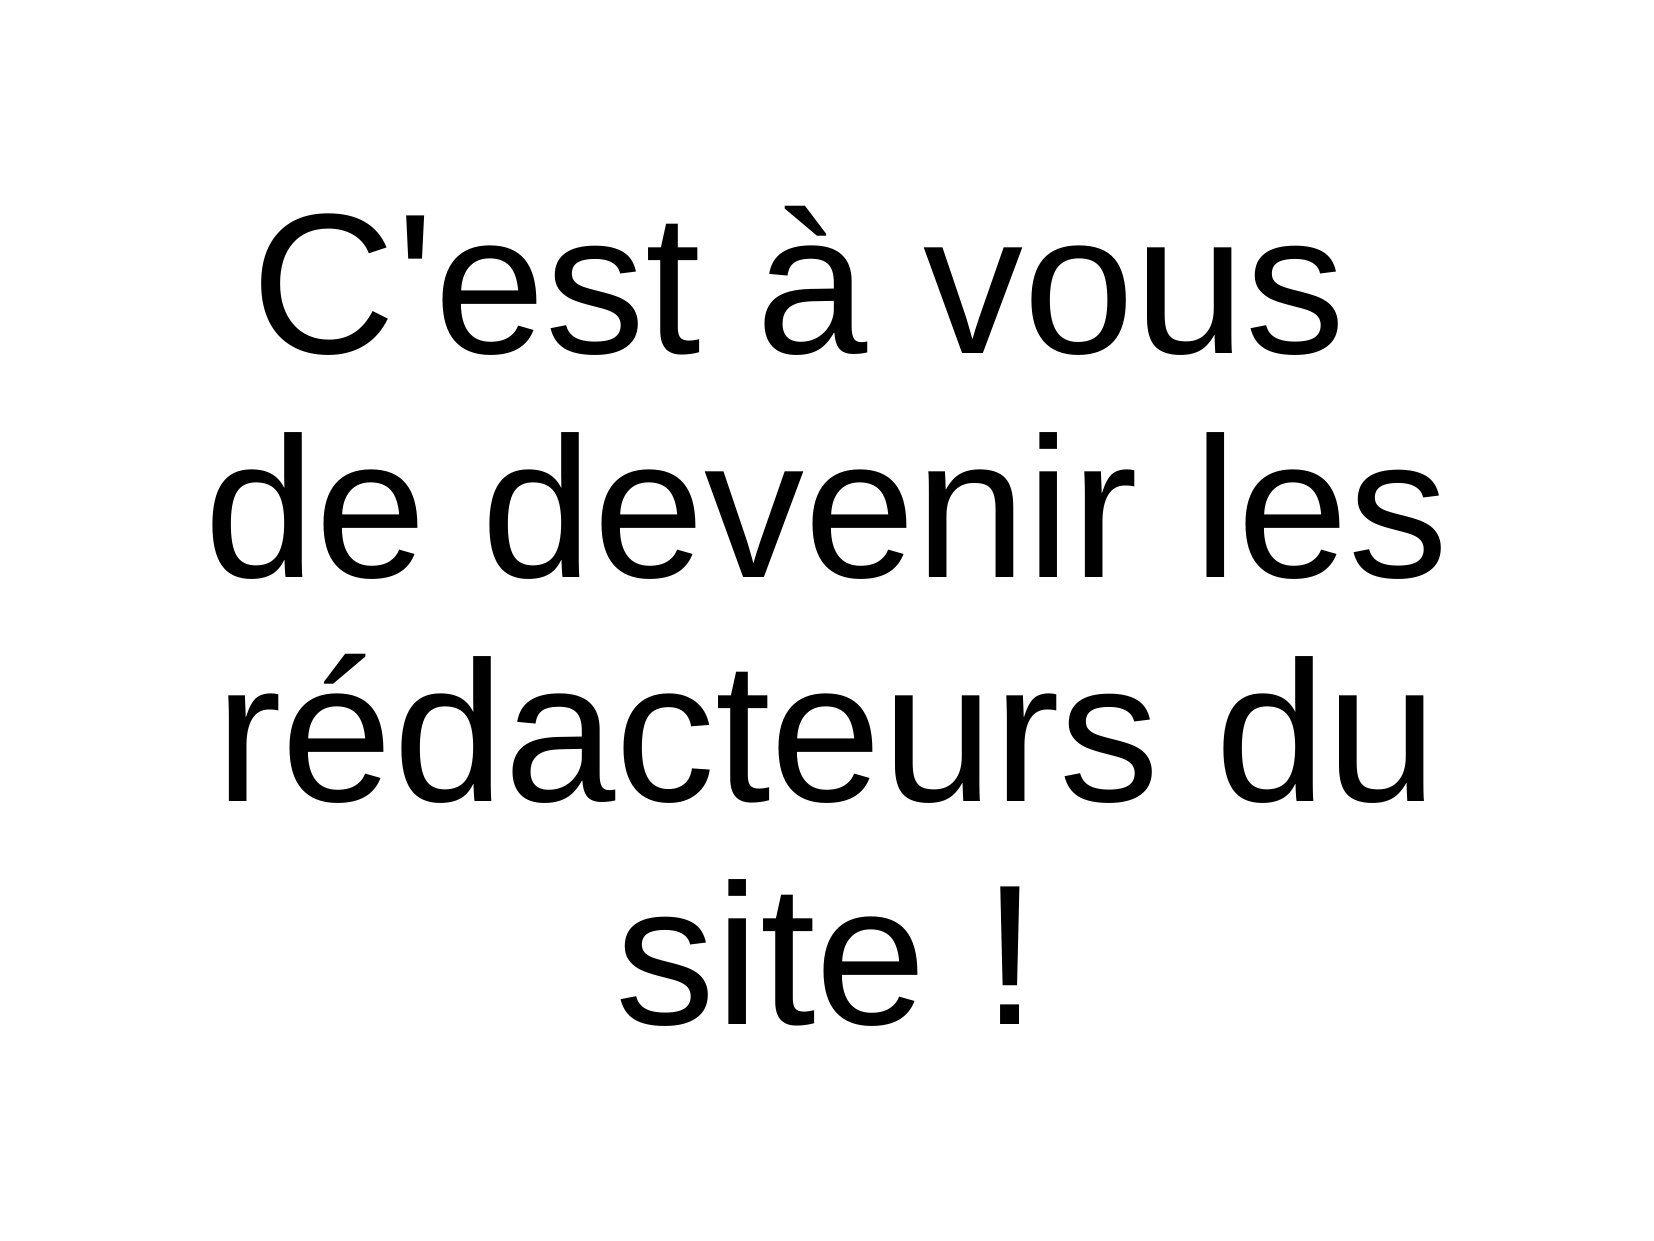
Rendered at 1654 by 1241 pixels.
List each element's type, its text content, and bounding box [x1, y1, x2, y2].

text_box C'est à vous de devenir les rédacteurs du site ! [44, 165, 1610, 1075]
